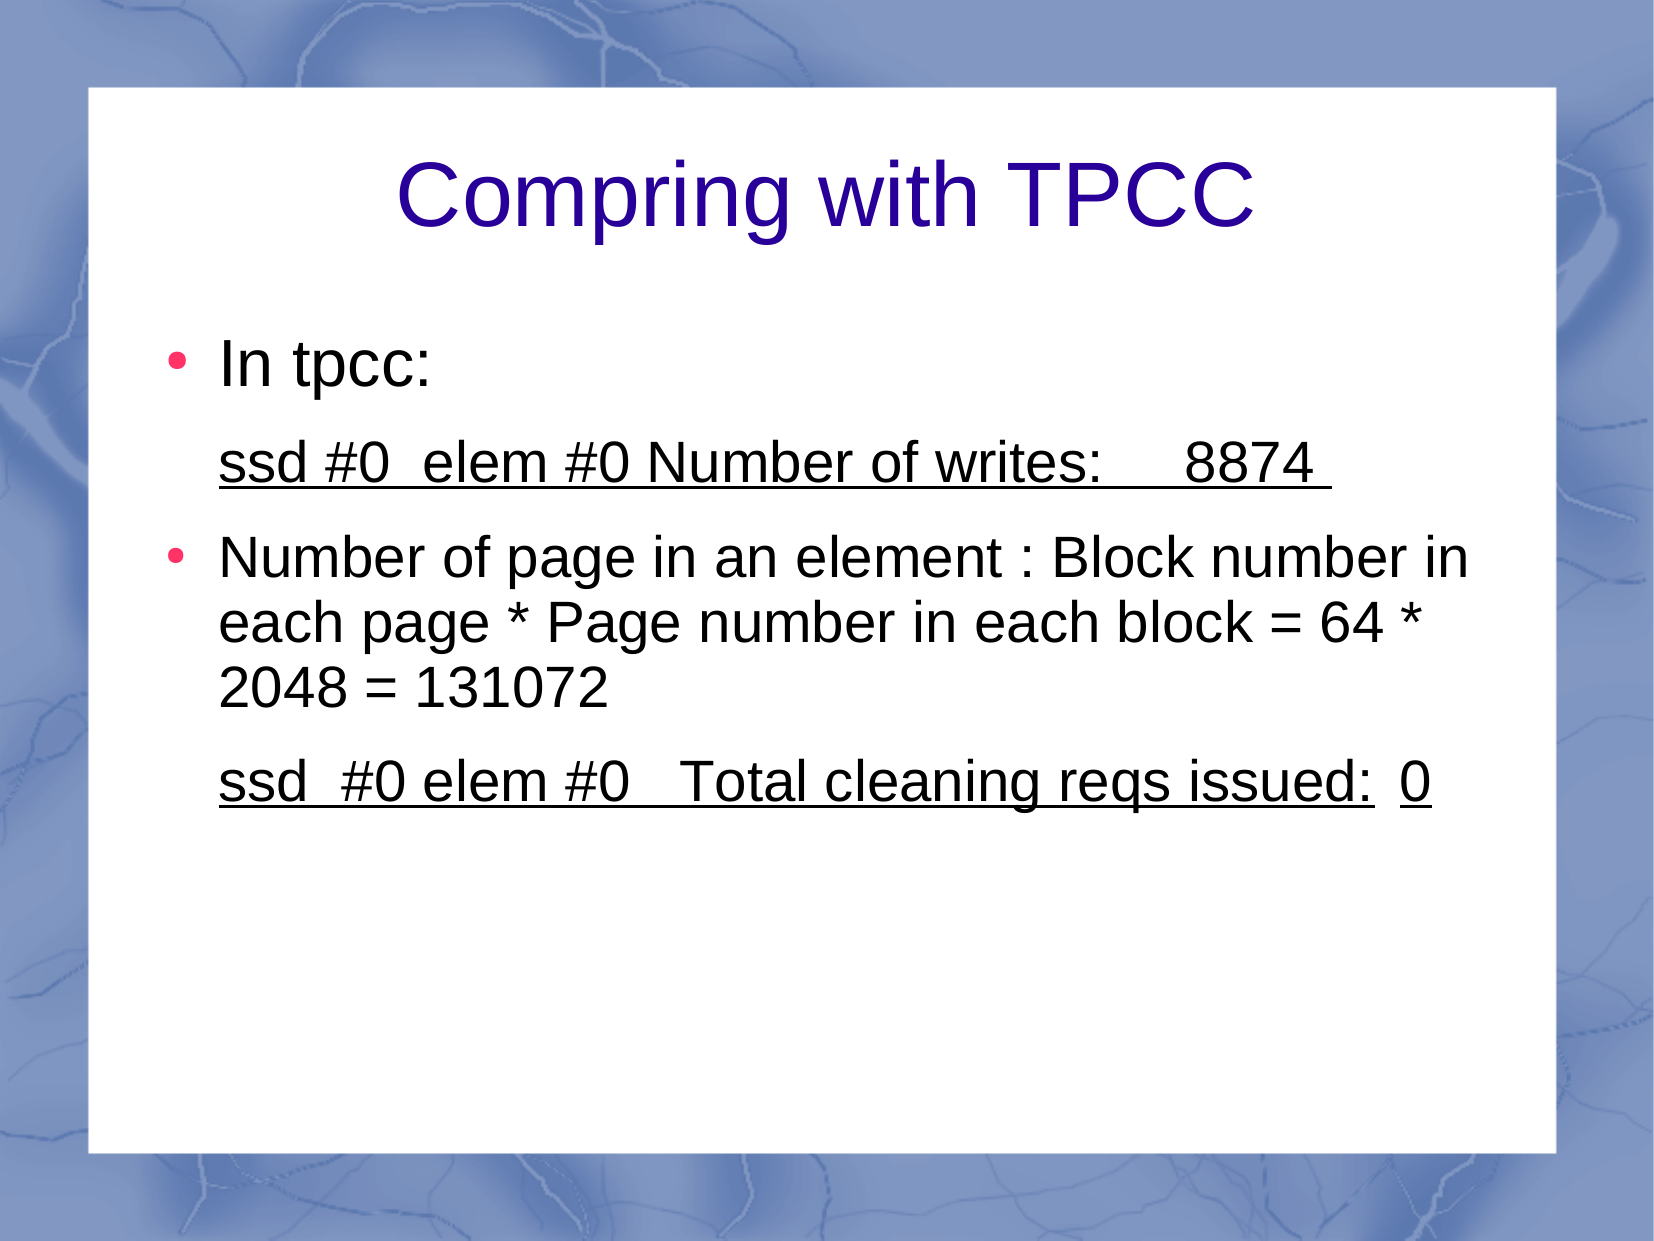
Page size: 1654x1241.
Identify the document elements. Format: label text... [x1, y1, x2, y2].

list In tpcc: ssd #0 elem #0 Number of writes: 8874 Number of page in an element : Block number in each page * Page number in each block = 64 * 2048 = 131072 ssd #0 elem #0 Total cleaning reqs issued: 0 [147, 325, 1506, 1130]
picture [0, 0, 1654, 1241]
title Compring with TPCC [118, 98, 1536, 291]
